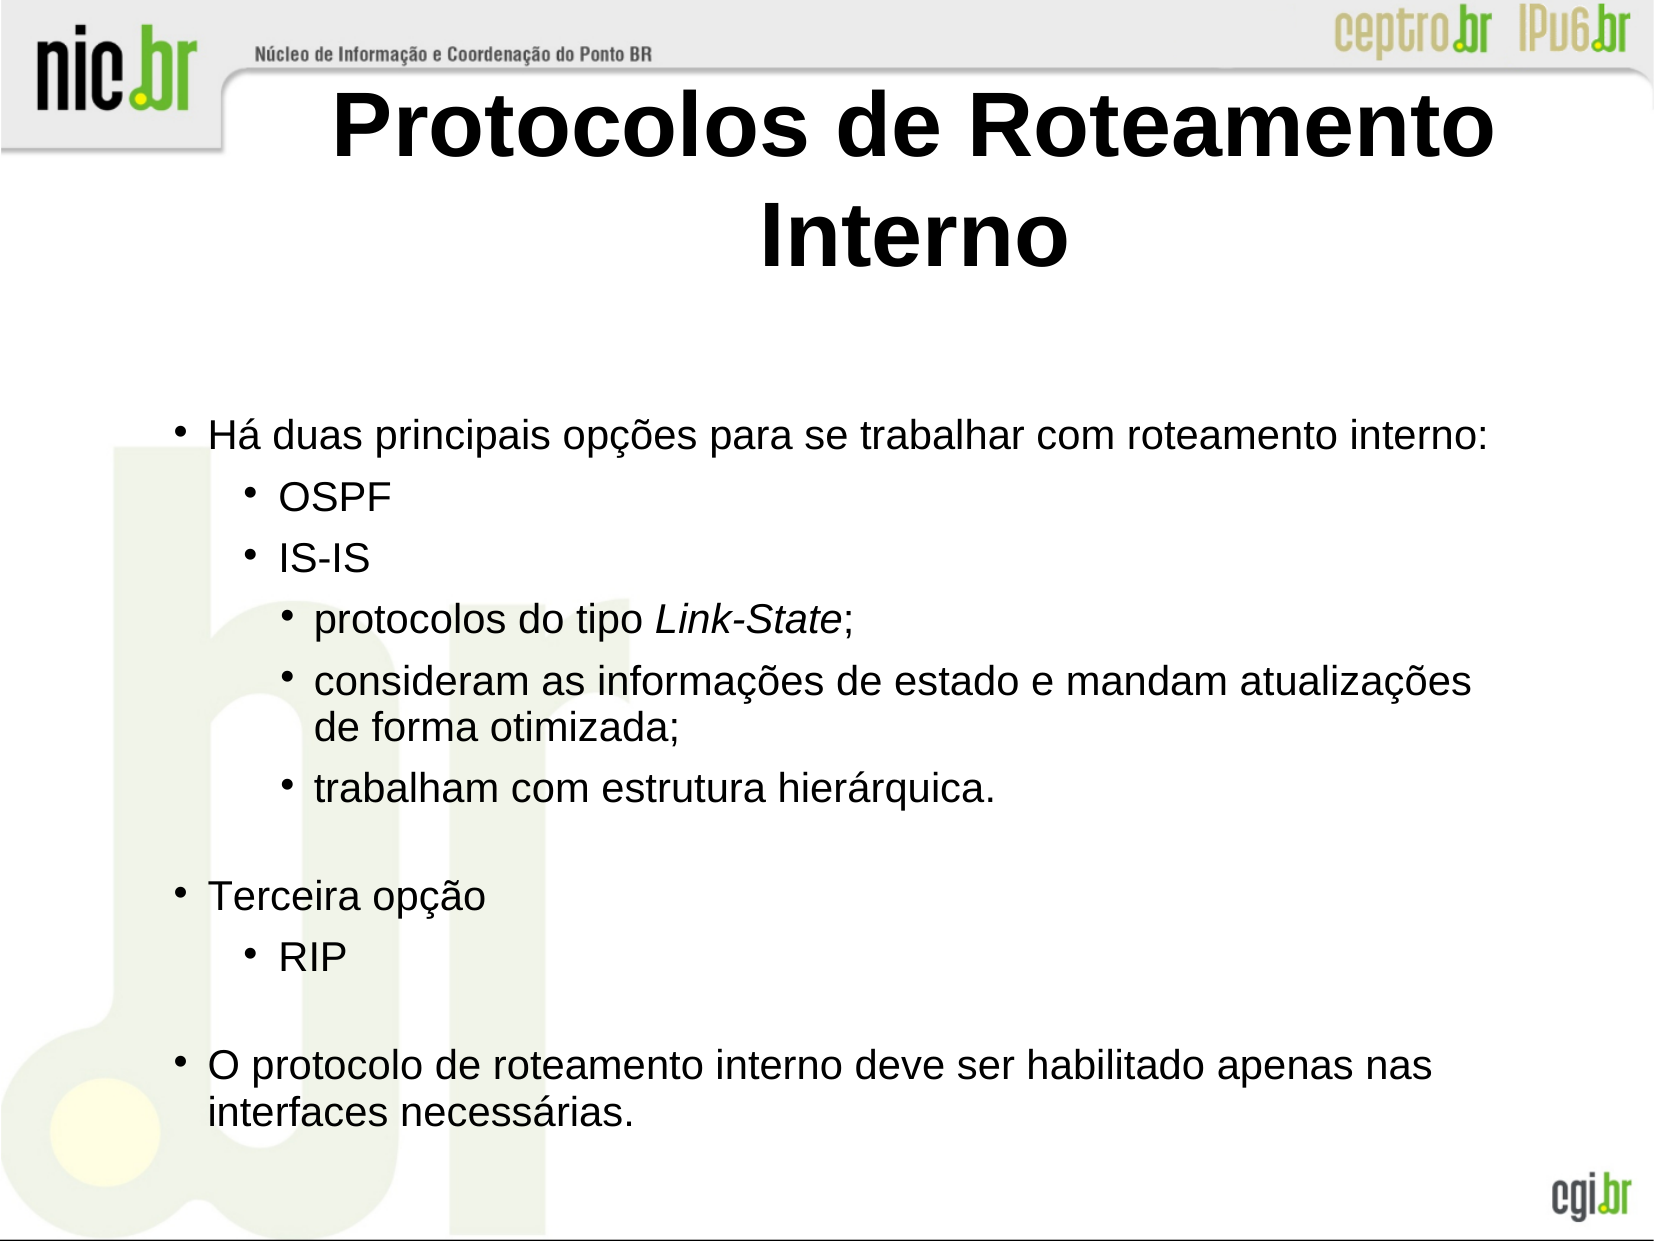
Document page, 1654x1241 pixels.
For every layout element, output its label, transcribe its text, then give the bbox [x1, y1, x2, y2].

text_box Protocolos de Roteamento Interno [177, 50, 1654, 169]
picture [0, 0, 1654, 1241]
text_box Há duas principais opções para se trabalhar com roteamento interno: OSPF IS-IS protocolos do tipo Link-State; consideram as informações de estado e mandam atualizações de forma otimizada; trabalham com estrutura hierárquica. Terceira opção RIP O protocolo de roteamento interno deve ser habilitado apenas nas interfaces necessárias. [124, 402, 1529, 543]
